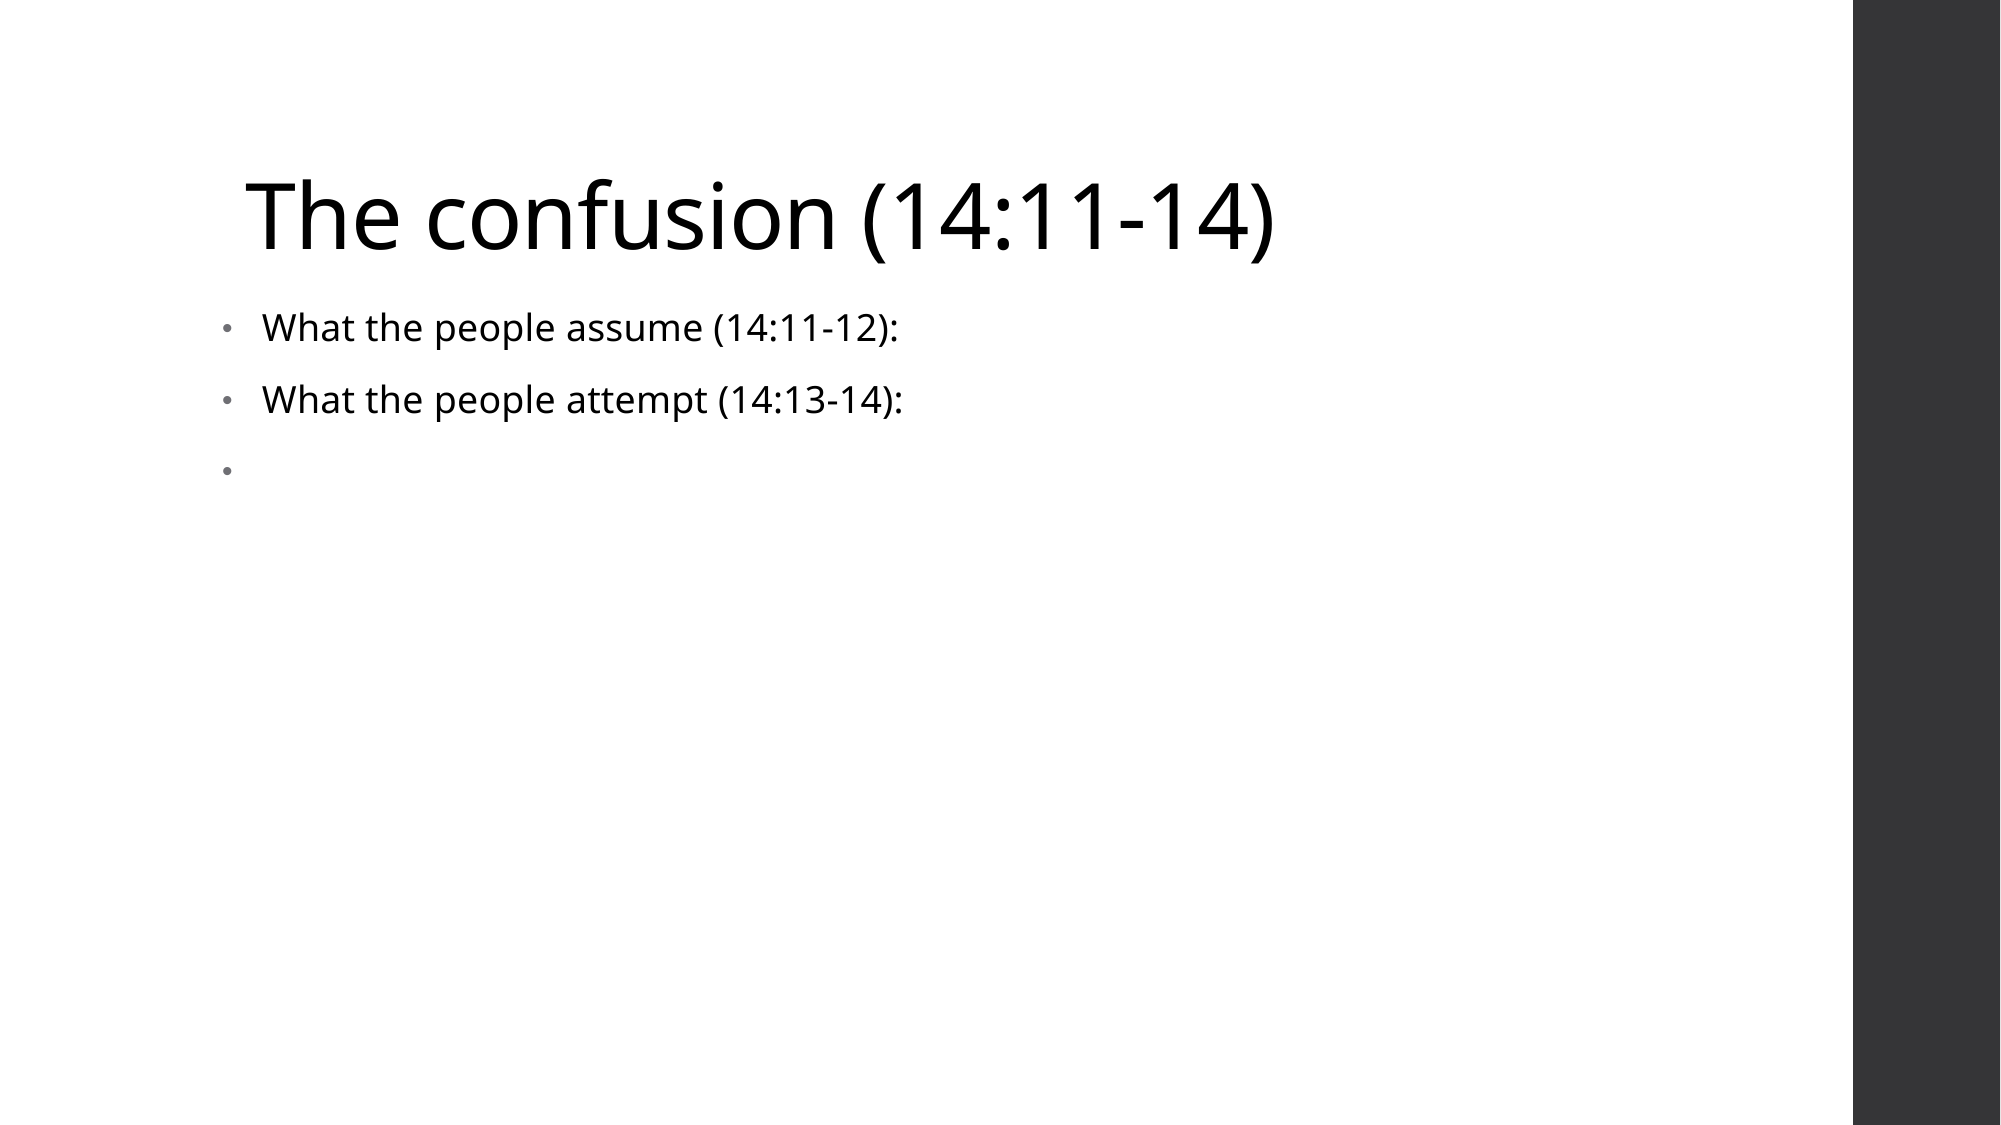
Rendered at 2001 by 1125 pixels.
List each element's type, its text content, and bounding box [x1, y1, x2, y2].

list What the people assume (14:11-12): What the people attempt (14:13-14): [206, 299, 1617, 1014]
title The confusion (14:11-14) [206, 60, 1797, 278]
